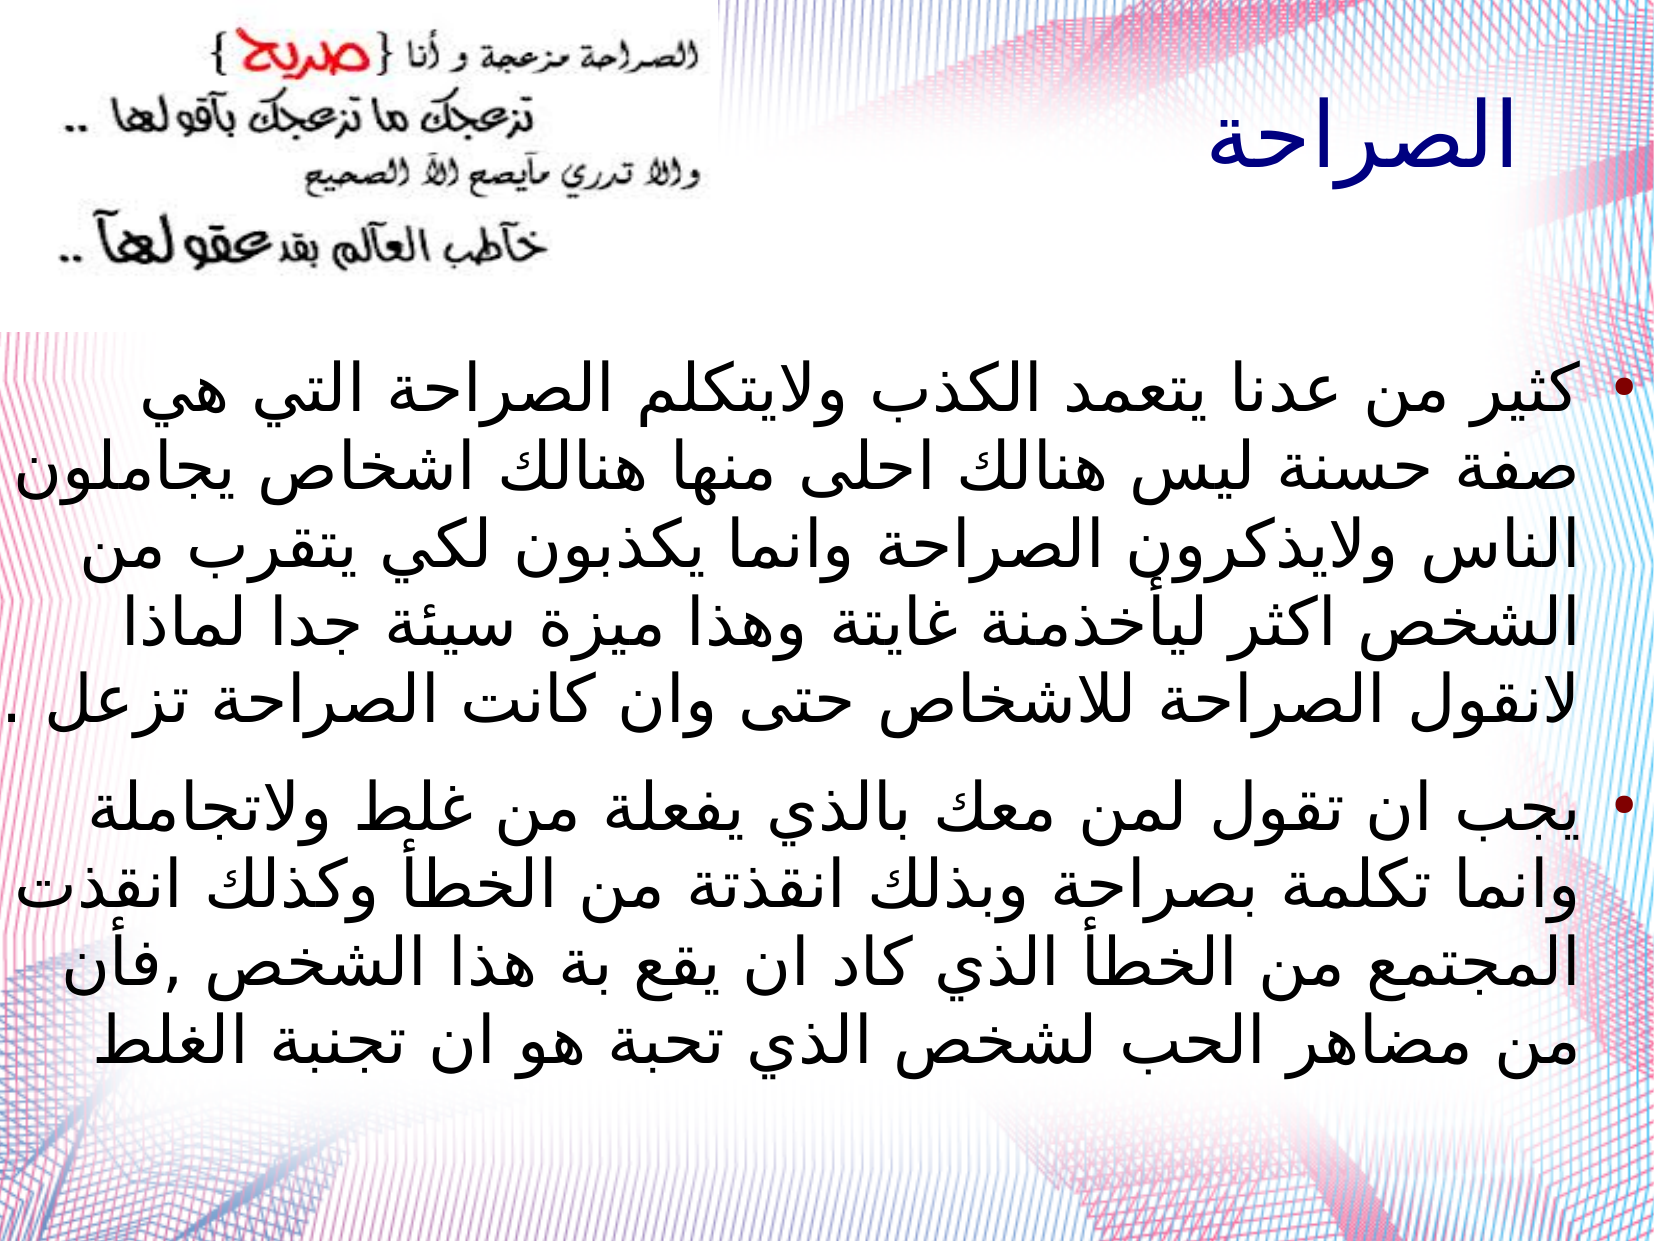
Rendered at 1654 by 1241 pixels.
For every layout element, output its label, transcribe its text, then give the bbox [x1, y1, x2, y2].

list كثير من عدنا يتعمد الكذب ولايتكلم الصراحة التي هي صفة حسنة ليس هنالك احلى منها هنالك اشخاص يجاملون الناس ولايذكرون الصراحة وانما يكذبون لكي يتقرب من الشخص اكثر ليأخذمنة غايتة وهذا ميزة سيئة جدا لماذا لانقول الصراحة للاشخاص حتى وان كانت الصراحة تزعل . يجب ان تقول لمن معك بالذي يفعلة من غلط ولاتجاملة وانما تكلمة بصراحة وبذلك انقذتة من الخطأ وكذلك انقذت المجتمع من الخطأ الذي كاد ان يقع بة هذا الشخص ,فأن من مضاهر الحب لشخص الذي تحبة هو ان تجنبة الغلط [0, 349, 1654, 1241]
title الصراحة [718, 31, 1654, 239]
picture [0, 0, 1654, 349]
